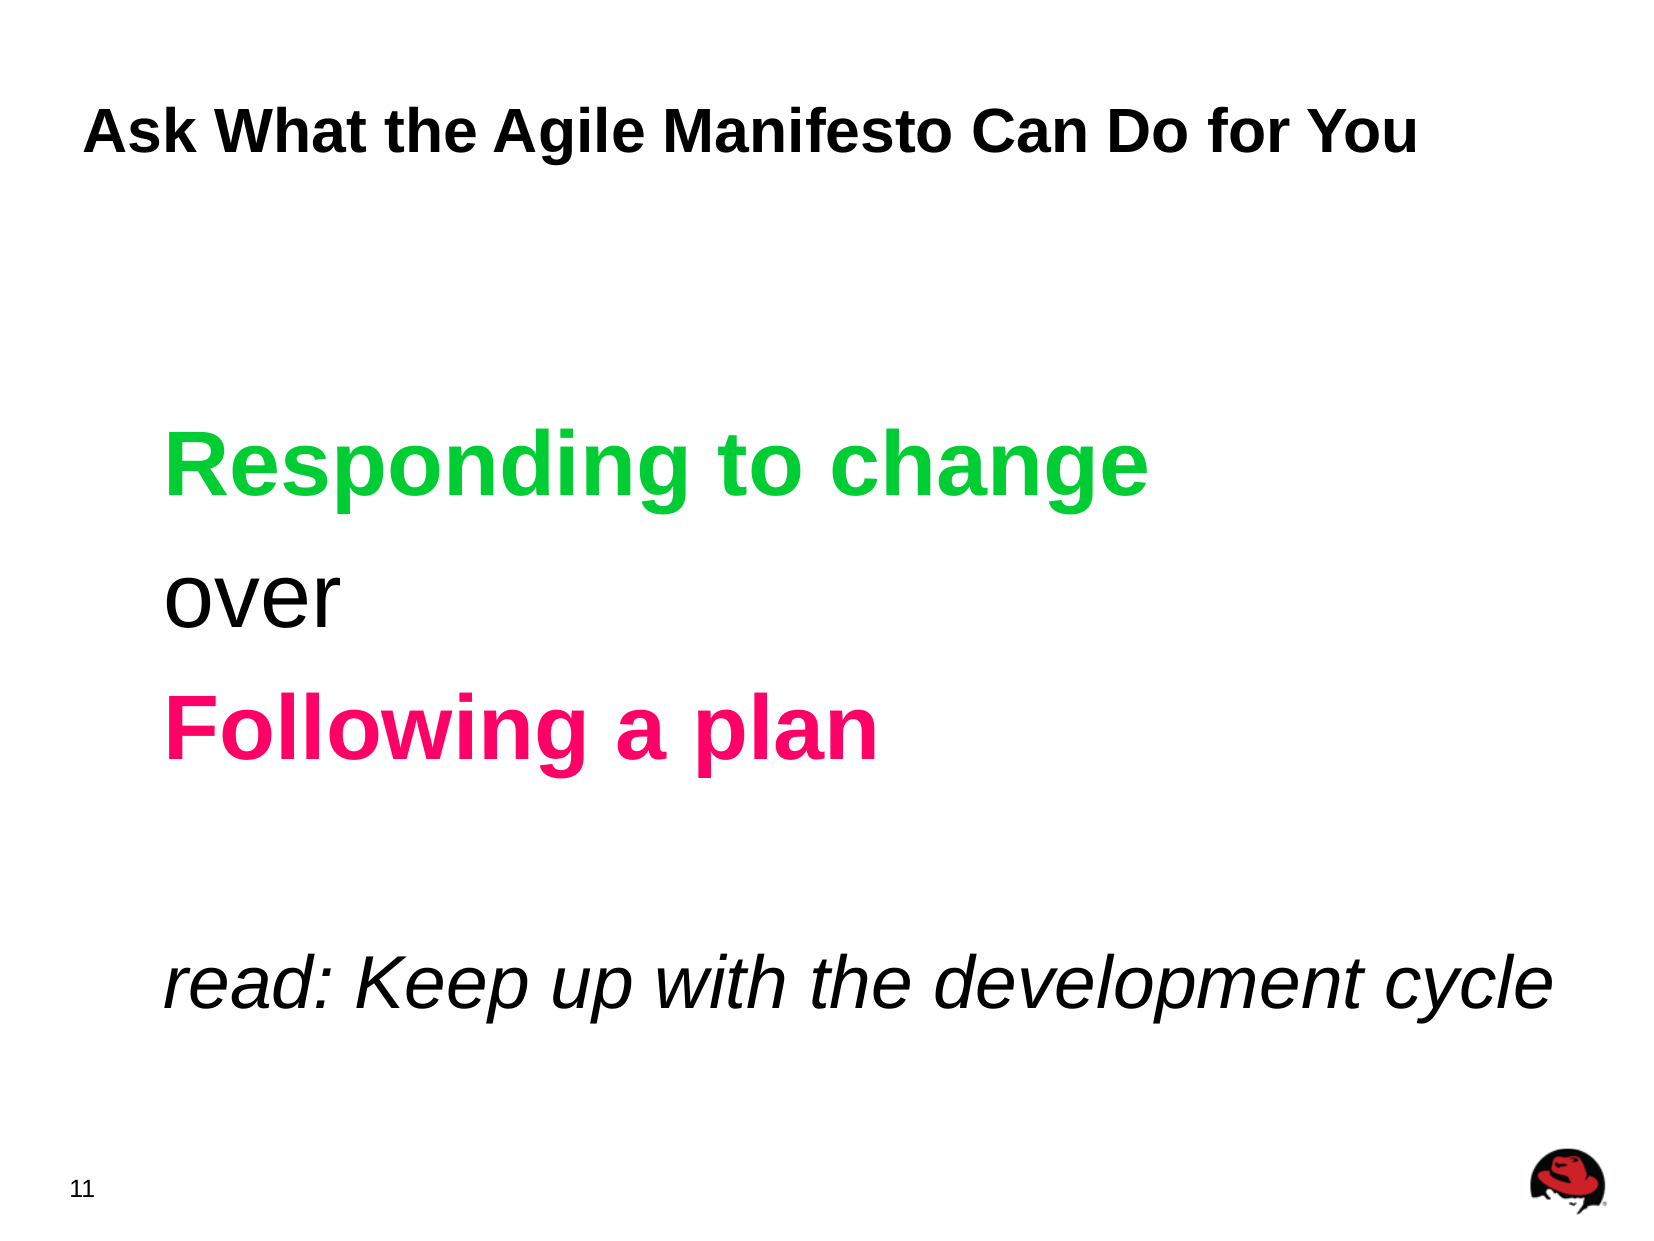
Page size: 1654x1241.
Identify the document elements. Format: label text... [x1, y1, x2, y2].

title Ask What the Agile Manifesto Can Do for You [82, 37, 1571, 226]
list Responding to change over Following a plan read: Keep up with the development cycle [86, 280, 1576, 1074]
picture [1529, 1146, 1613, 1224]
